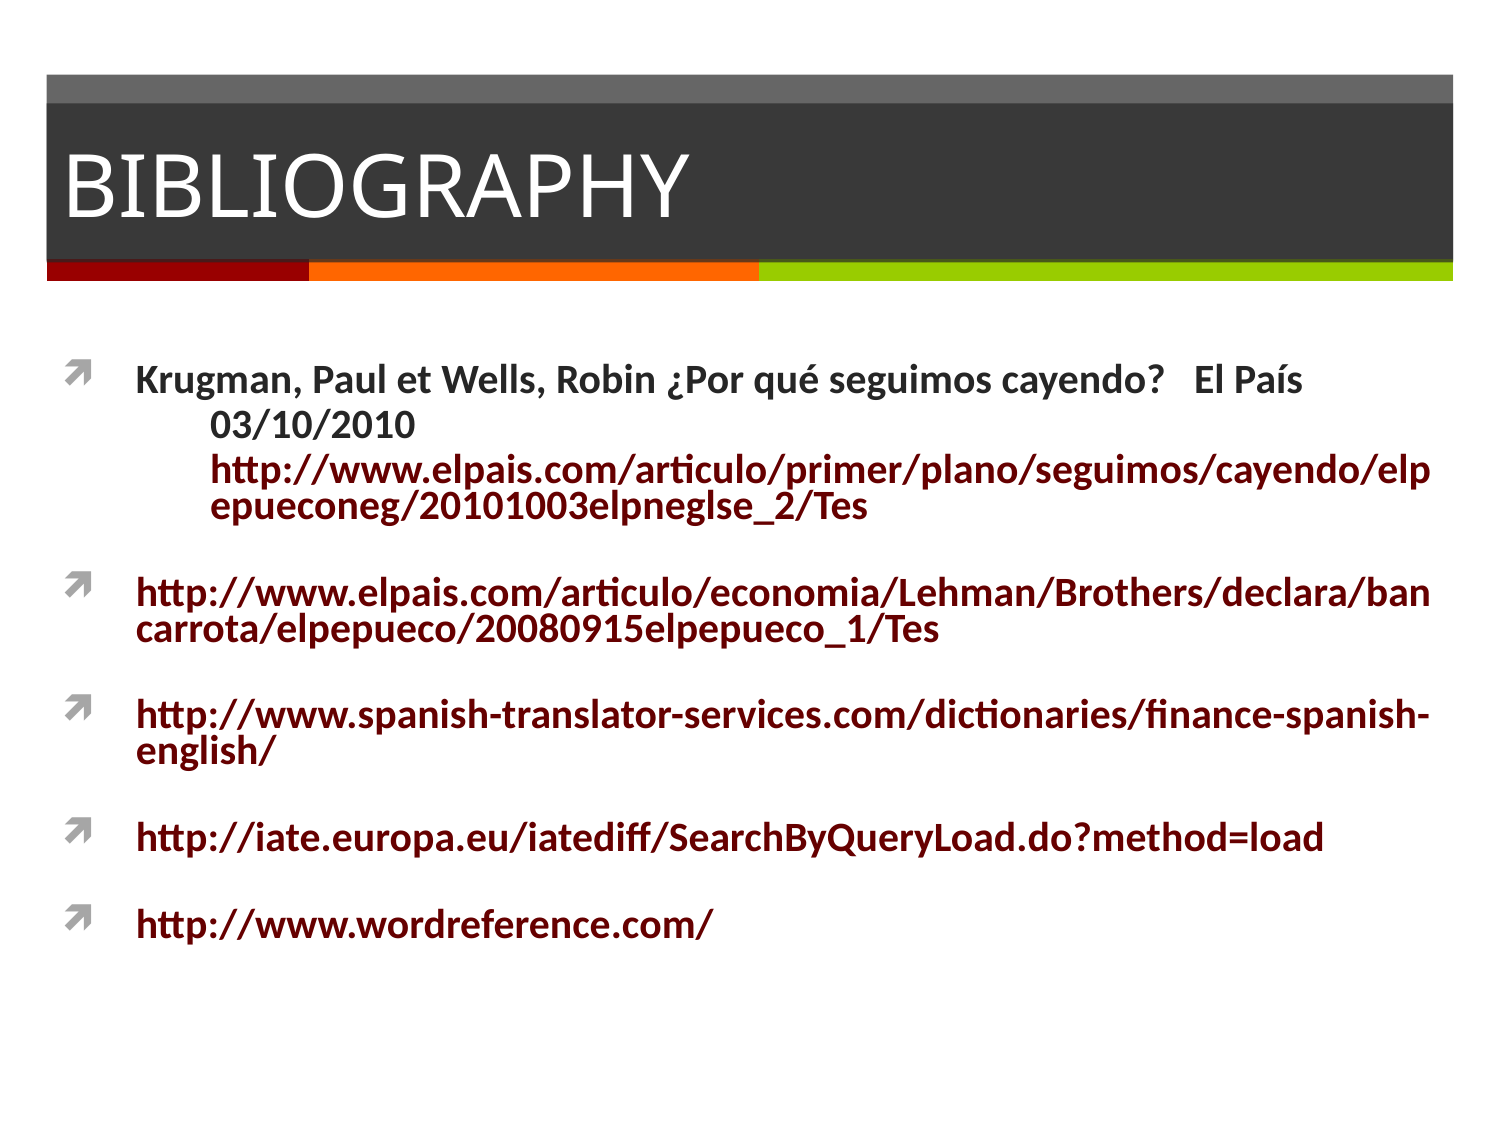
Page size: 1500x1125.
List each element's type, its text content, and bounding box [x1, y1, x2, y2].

text_box BIBLIOGRAPHY [46, 103, 1454, 263]
text_box Krugman, Paul et Wells, Robin ¿Por qué seguimos cayendo? El País 03/10/2010 http://www.elpais.com/articulo/primer/plano/seguimos/cayendo/elpepueconeg/20101003elpneglse_2/Tes http://www.elpais.com/articulo/economia/Lehman/Brothers/declara/bancarrota/elpepueco/20080915elpepueco_1/Tes http://www.spanish-translator-services.com/dictionaries/finance-spanish-english/ http://iate.europa.eu/iatediff/SearchByQueryLoad.do?method=load http://www.wordreference.com/ [46, 350, 1454, 1125]
